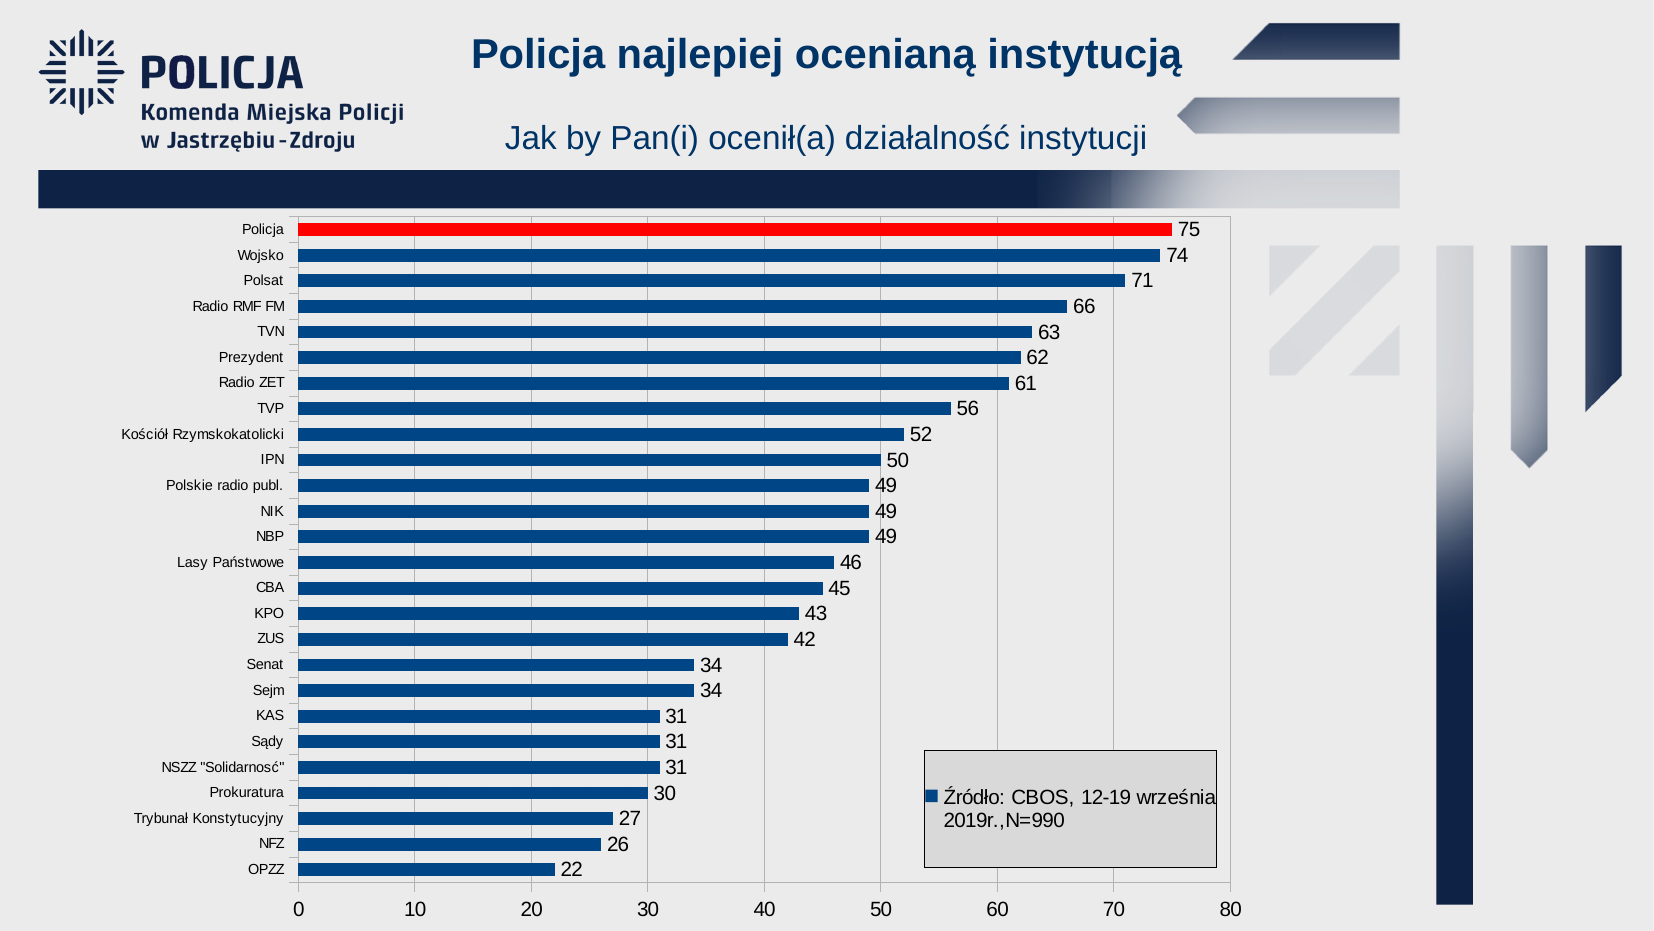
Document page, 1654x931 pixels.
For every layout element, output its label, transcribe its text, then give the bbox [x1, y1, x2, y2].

chart [82, 216, 1242, 921]
picture [0, 0, 1654, 931]
title Policja najlepiej ocenianą instytucją Jak by Pan(i) ocenił(a) działalność instytucji [82, 30, 1571, 199]
